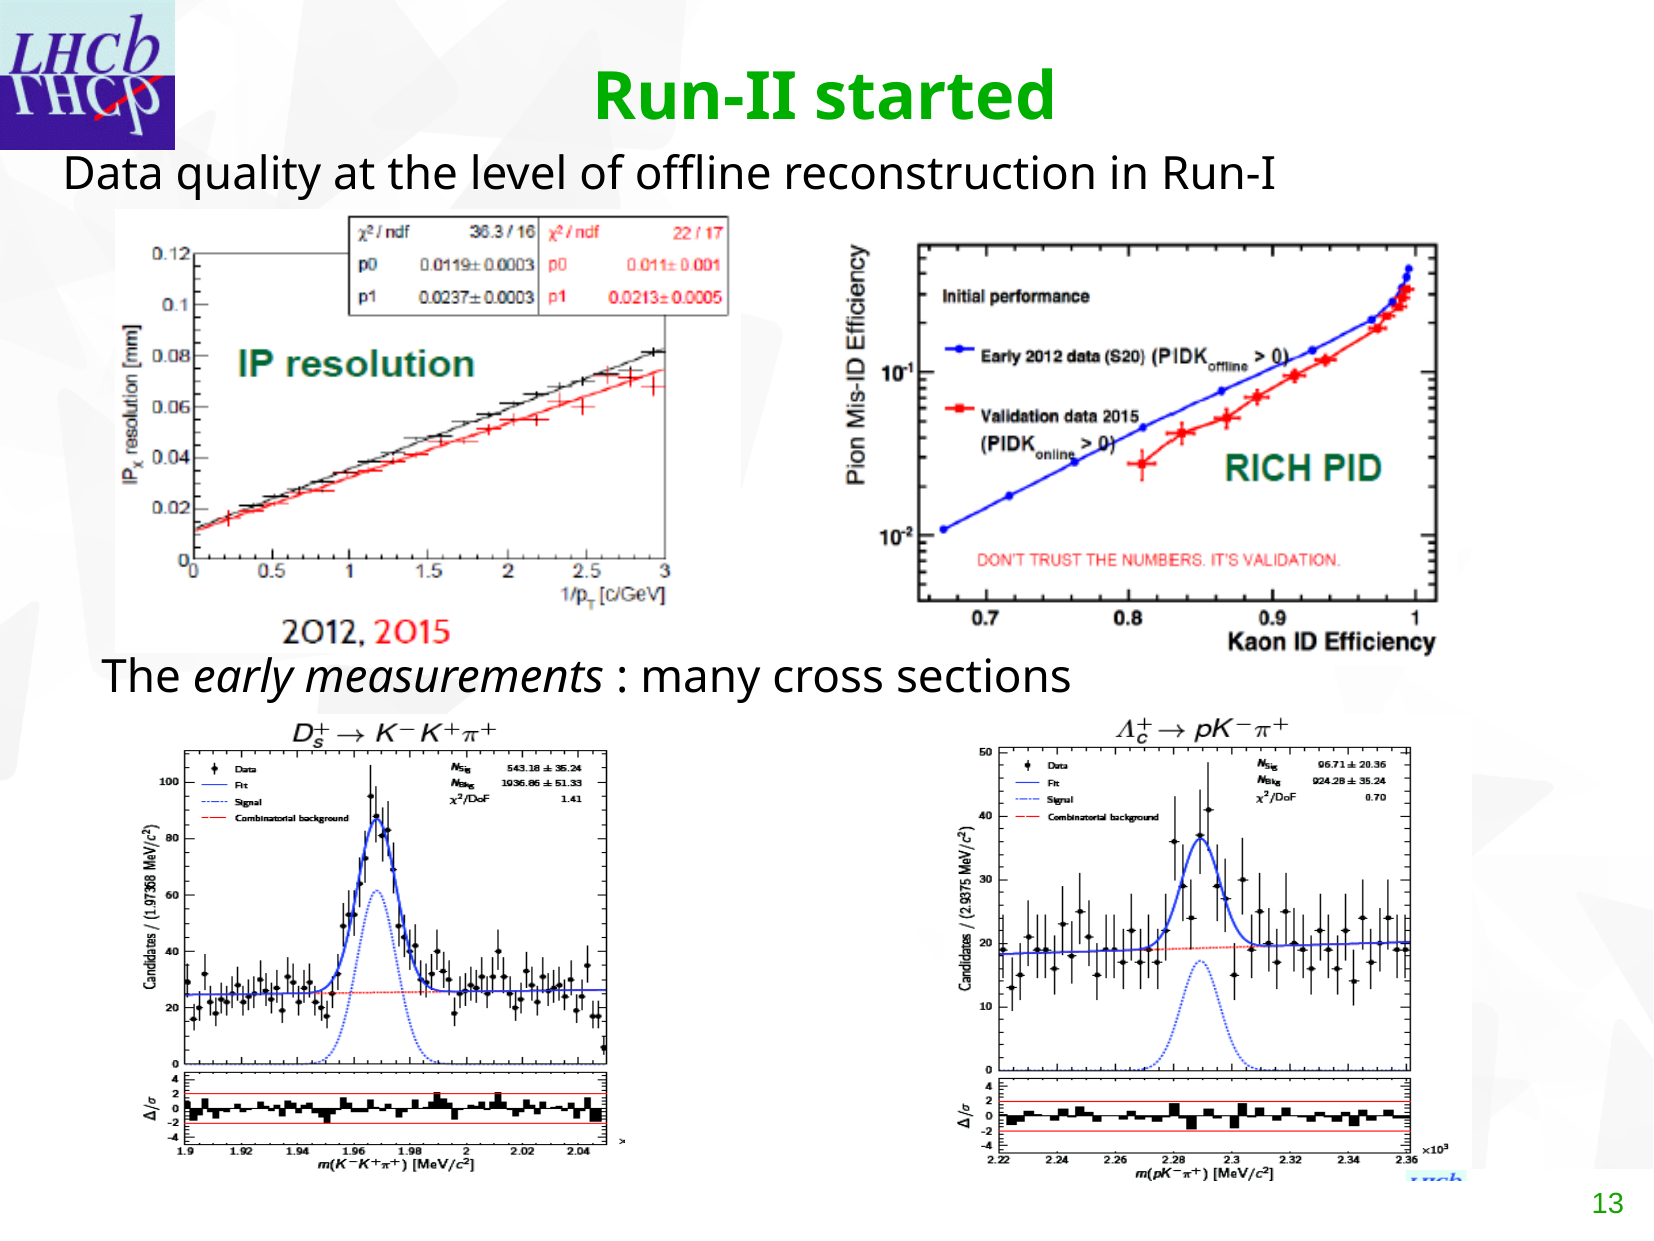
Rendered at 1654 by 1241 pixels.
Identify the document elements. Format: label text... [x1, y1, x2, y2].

picture [839, 210, 1654, 1181]
text_box The early measurements : many cross sections [86, 635, 1105, 715]
picture [0, 0, 783, 1177]
title Run-II started [62, 45, 1589, 142]
text_box Data quality at the level of offline reconstruction in Run-I [47, 132, 1325, 212]
